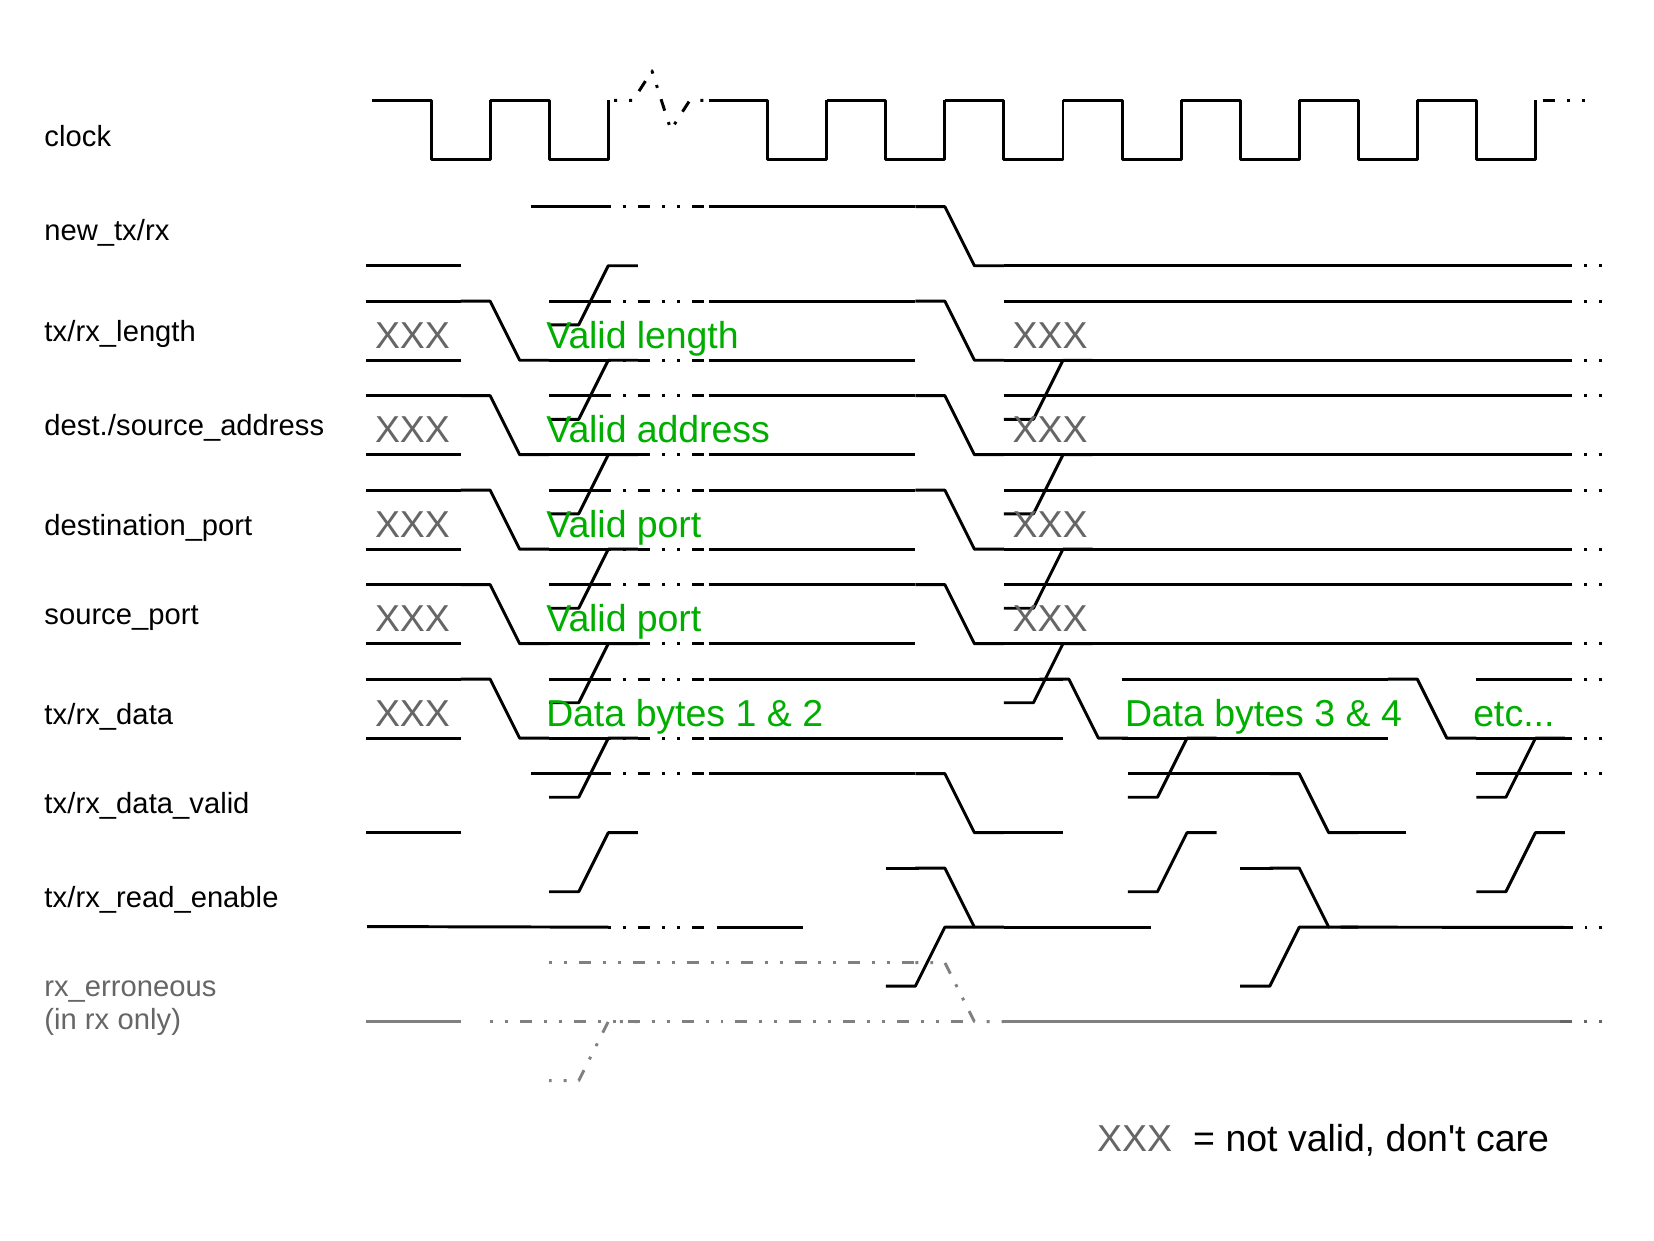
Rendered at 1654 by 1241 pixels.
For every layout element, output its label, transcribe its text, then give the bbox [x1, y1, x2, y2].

text_box new_tx/rx [29, 206, 284, 255]
text_box Data bytes 3 & 4 [1110, 685, 1458, 742]
text_box tx/rx_data_valid [29, 779, 284, 828]
text_box source_port [29, 590, 284, 639]
text_box XXX [998, 401, 1103, 459]
text_box destination_port [29, 501, 296, 550]
text_box tx/rx_length [29, 307, 284, 355]
text_box Valid port [531, 496, 922, 553]
text_box XXX = not valid, don't care [1082, 1110, 1564, 1168]
text_box XXX [998, 496, 1103, 553]
text_box Valid length [531, 307, 922, 364]
text_box XXX [360, 685, 465, 742]
text_box XXX [998, 590, 1103, 648]
text_box XXX [360, 496, 465, 553]
text_box Valid port [531, 590, 922, 648]
text_box XXX [360, 401, 465, 459]
text_box rx_erroneous (in rx only) [29, 962, 284, 1043]
text_box tx/rx_read_enable [29, 874, 296, 922]
text_box XXX [360, 307, 465, 364]
text_box XXX [998, 307, 1103, 364]
text_box Valid address [531, 401, 922, 459]
text_box tx/rx_data [29, 690, 284, 739]
text_box etc... [1458, 685, 1595, 742]
text_box XXX [360, 590, 465, 648]
text_box clock [29, 112, 284, 160]
text_box dest./source_address [29, 401, 360, 450]
text_box Data bytes 1 & 2 [531, 685, 922, 742]
